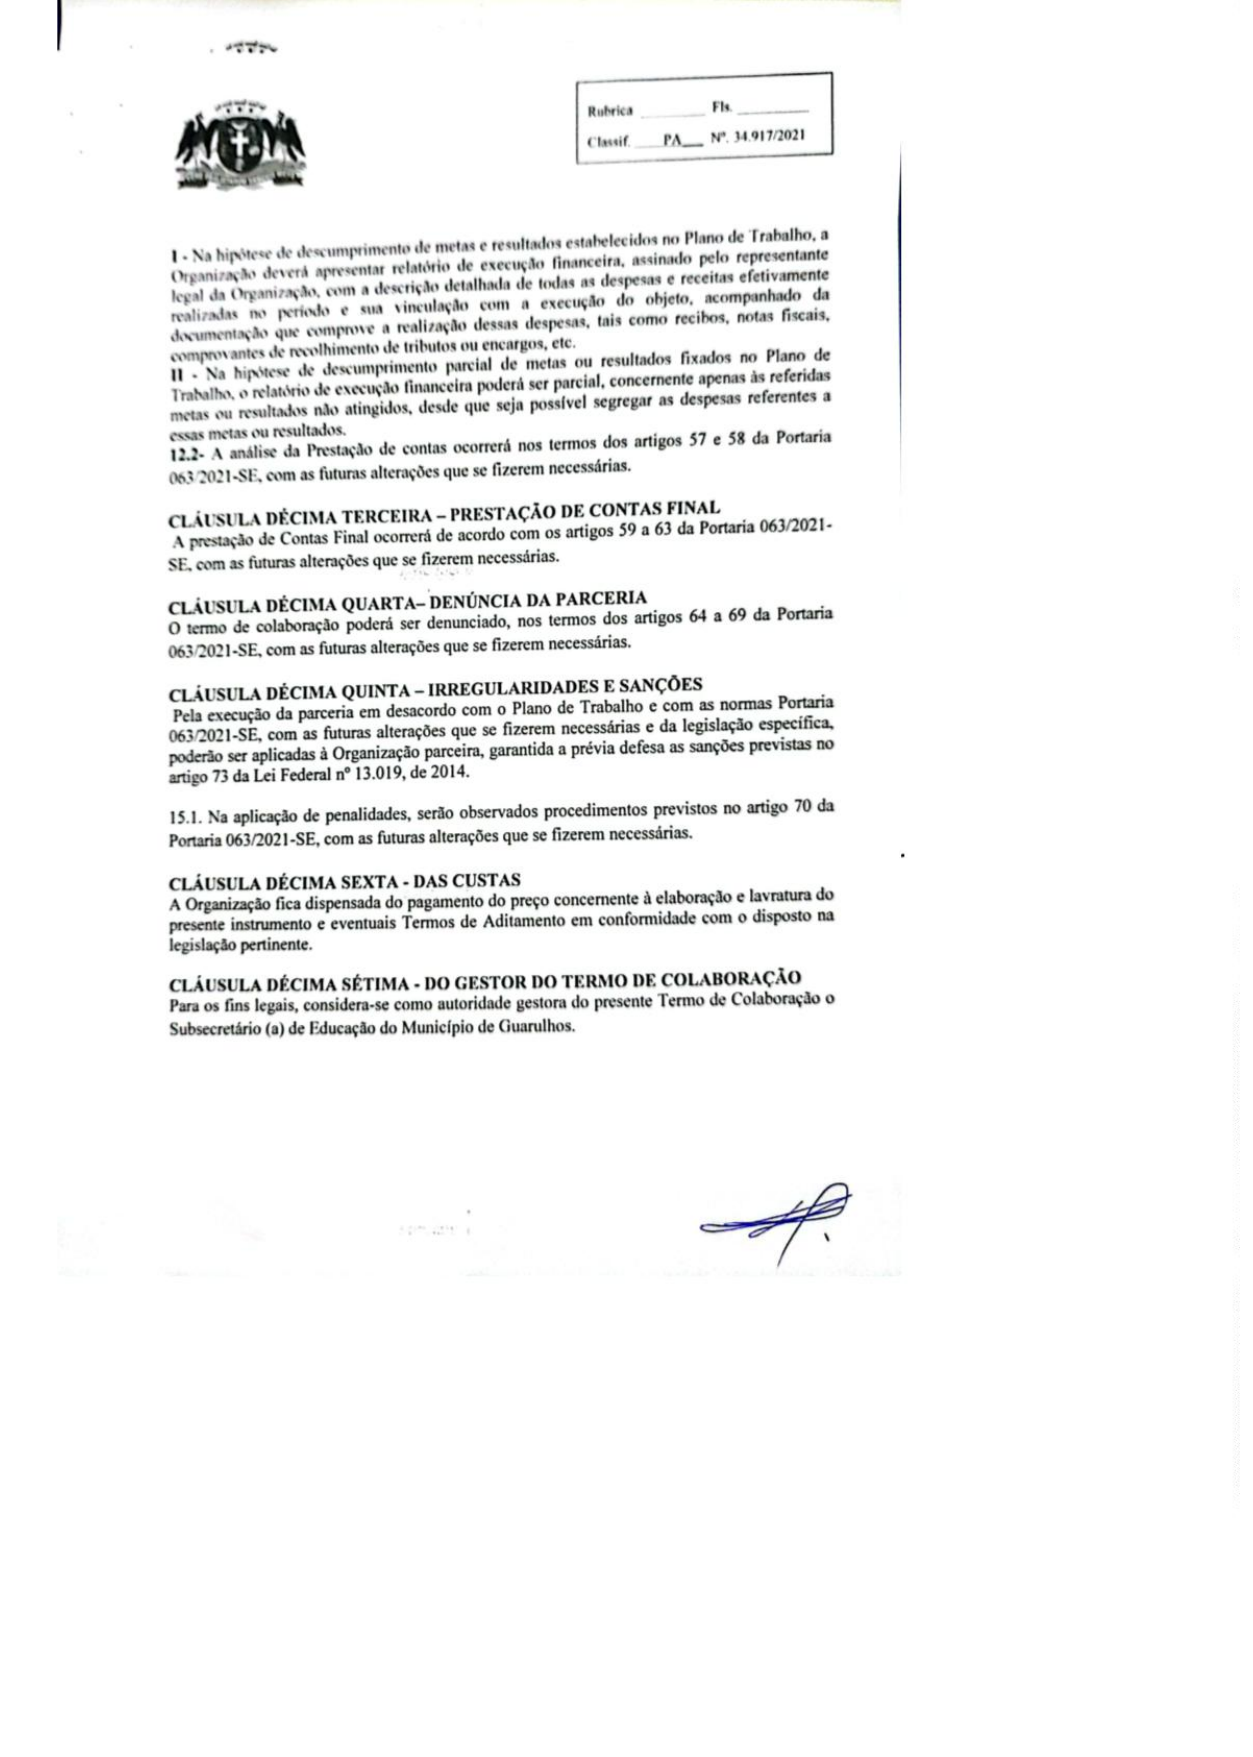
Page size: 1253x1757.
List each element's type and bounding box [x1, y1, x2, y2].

text_box [57, 0, 1240, 1734]
